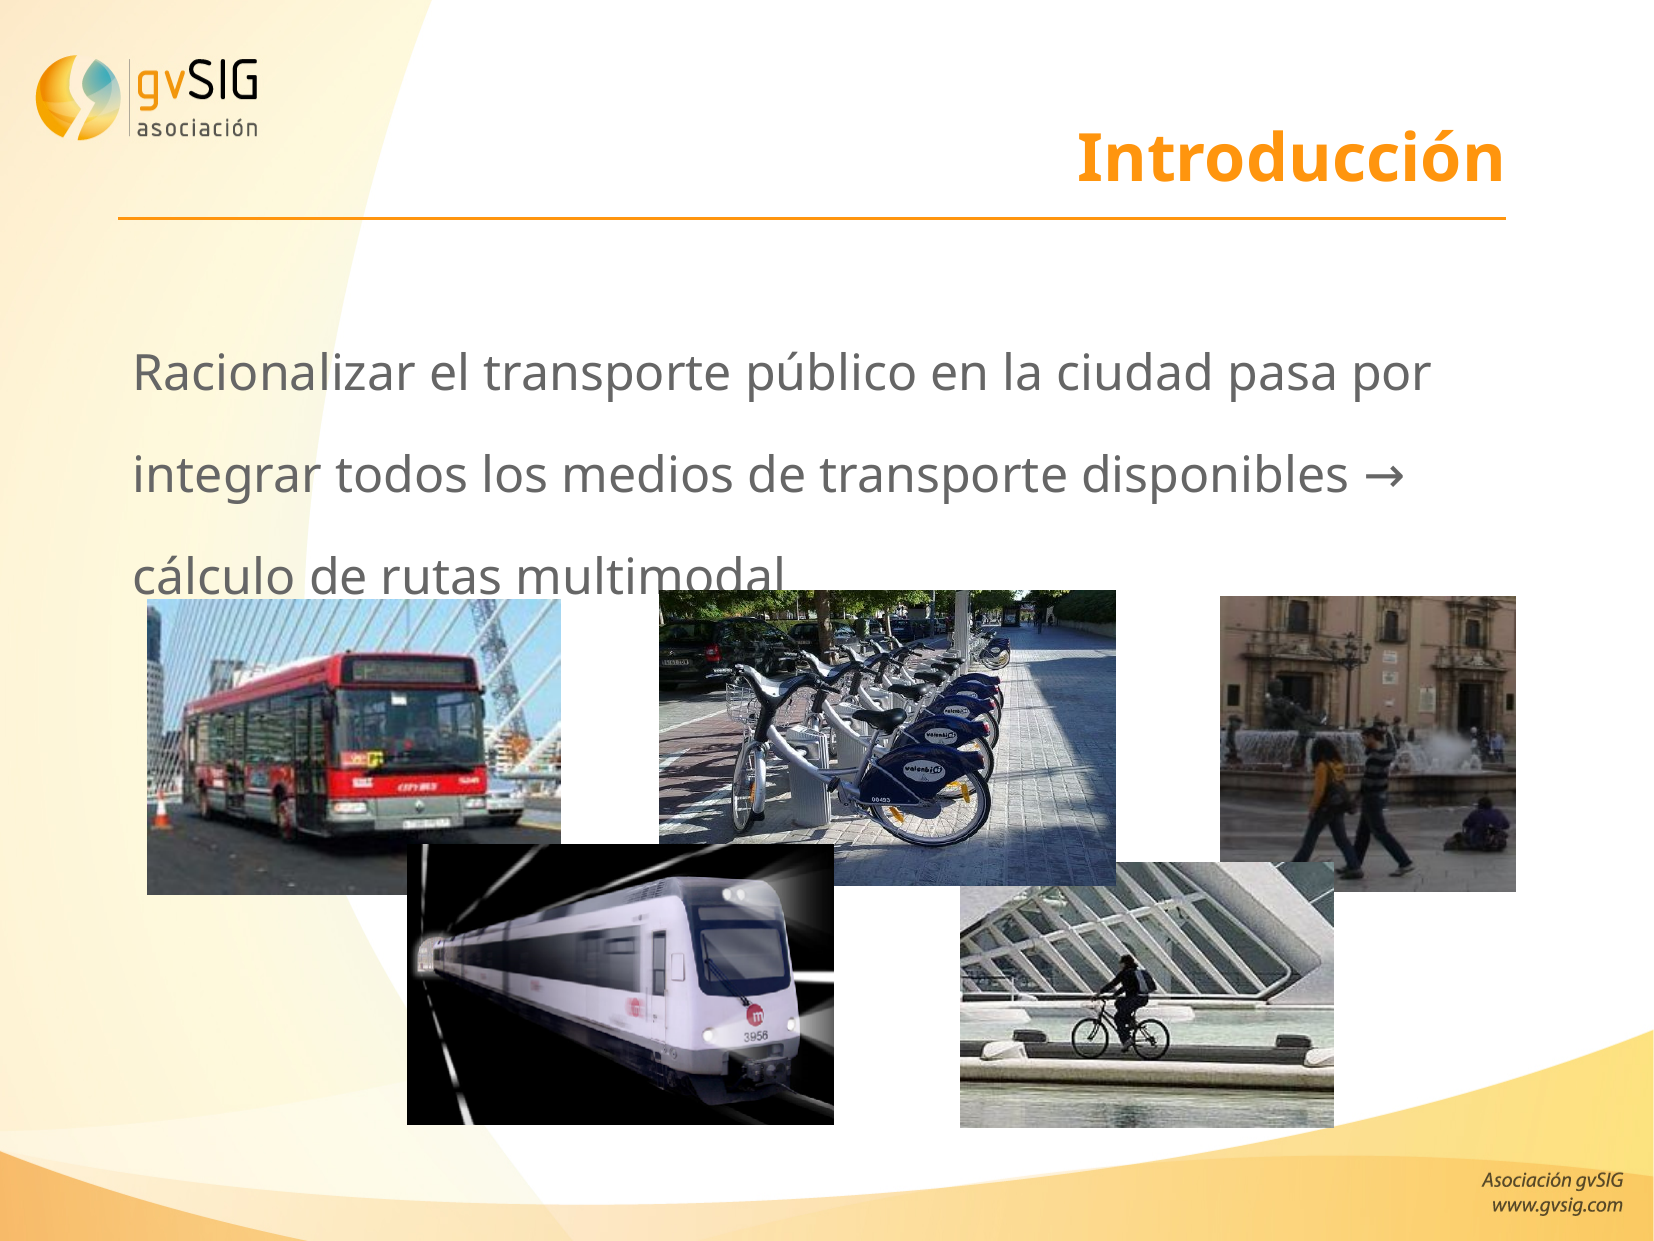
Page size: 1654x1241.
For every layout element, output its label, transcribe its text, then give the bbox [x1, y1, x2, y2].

text_box Racionalizar el transporte público en la ciudad pasa por integrar todos los medios de transporte disponibles → cálculo de rutas multimodal [118, 295, 1477, 562]
title Introducción [118, 106, 1506, 205]
picture [0, 0, 1654, 1241]
